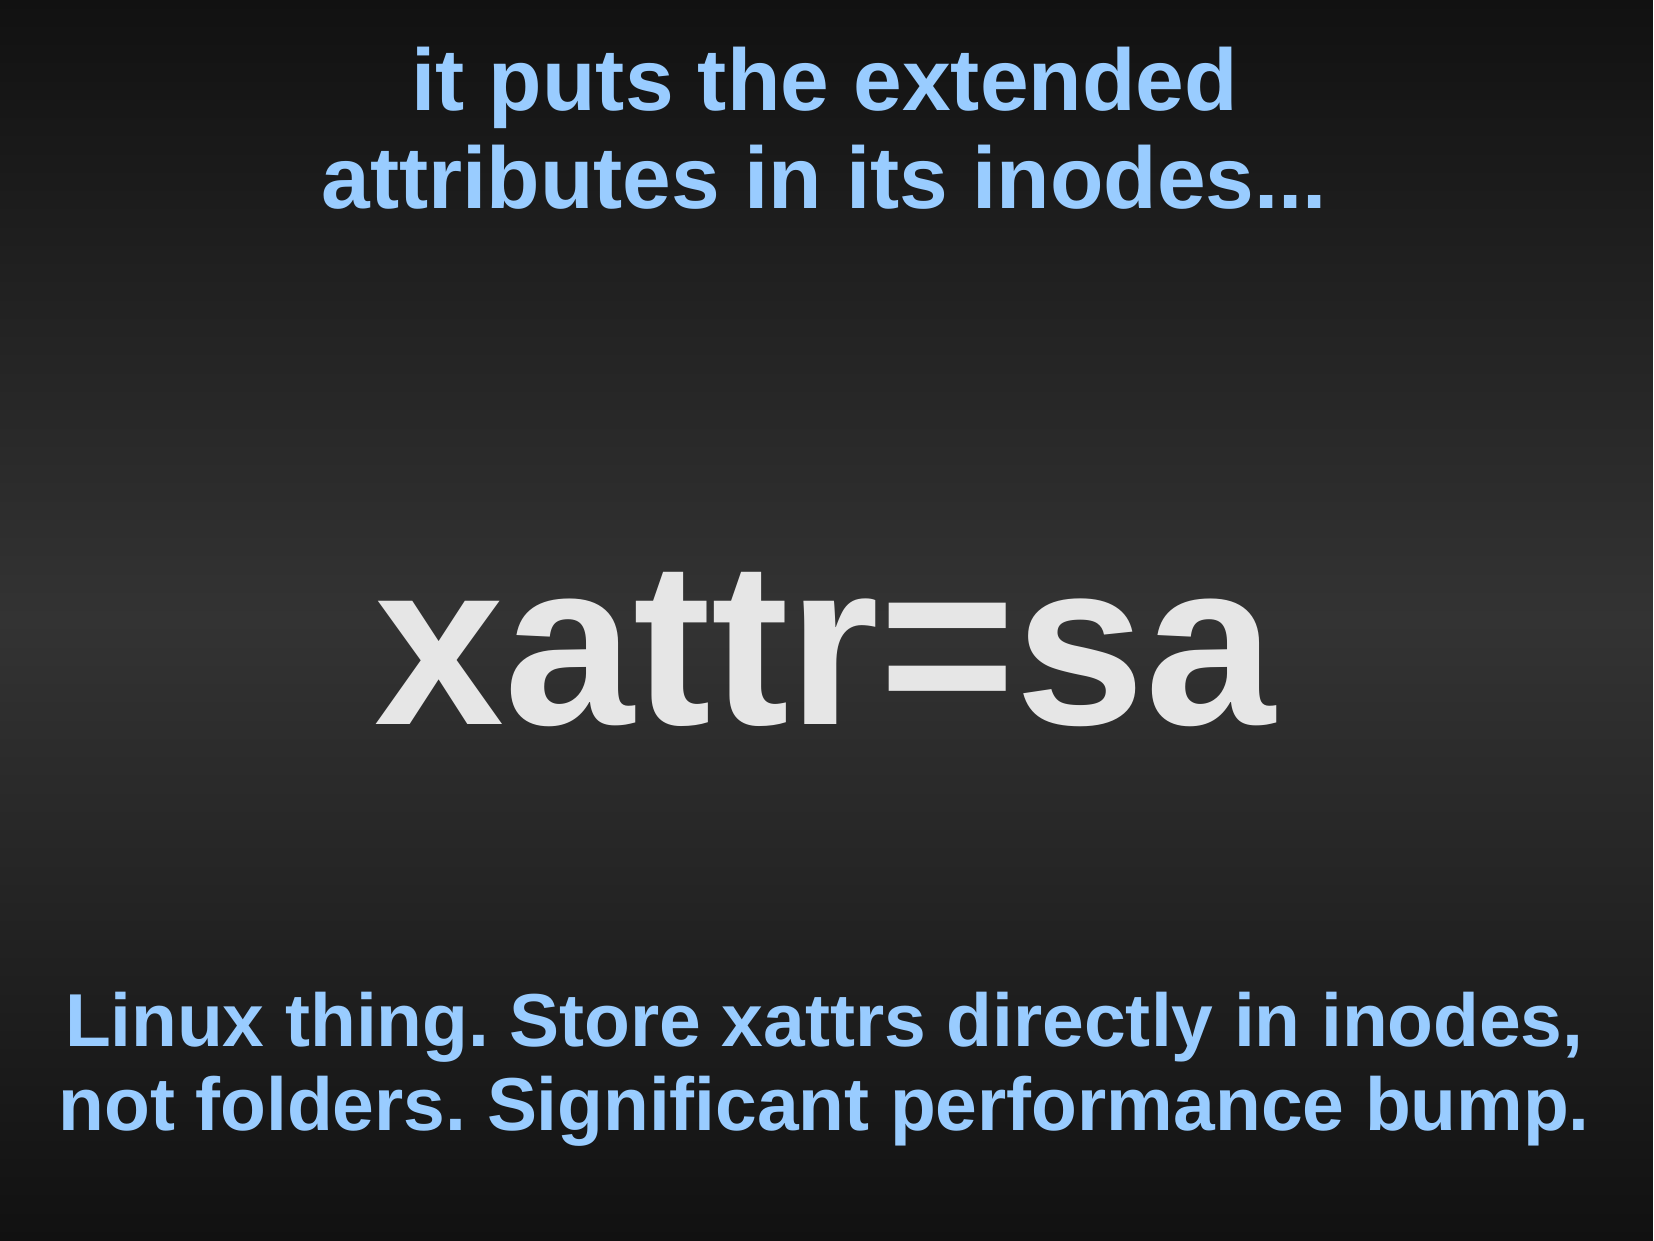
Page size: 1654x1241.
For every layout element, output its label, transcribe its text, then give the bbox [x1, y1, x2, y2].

title it puts the extended attributes in its inodes... [0, 2, 1651, 256]
title xattr=sa Linux thing. Store xattrs directly in inodes, not folders. Significant performance bump. [0, 270, 1651, 1241]
